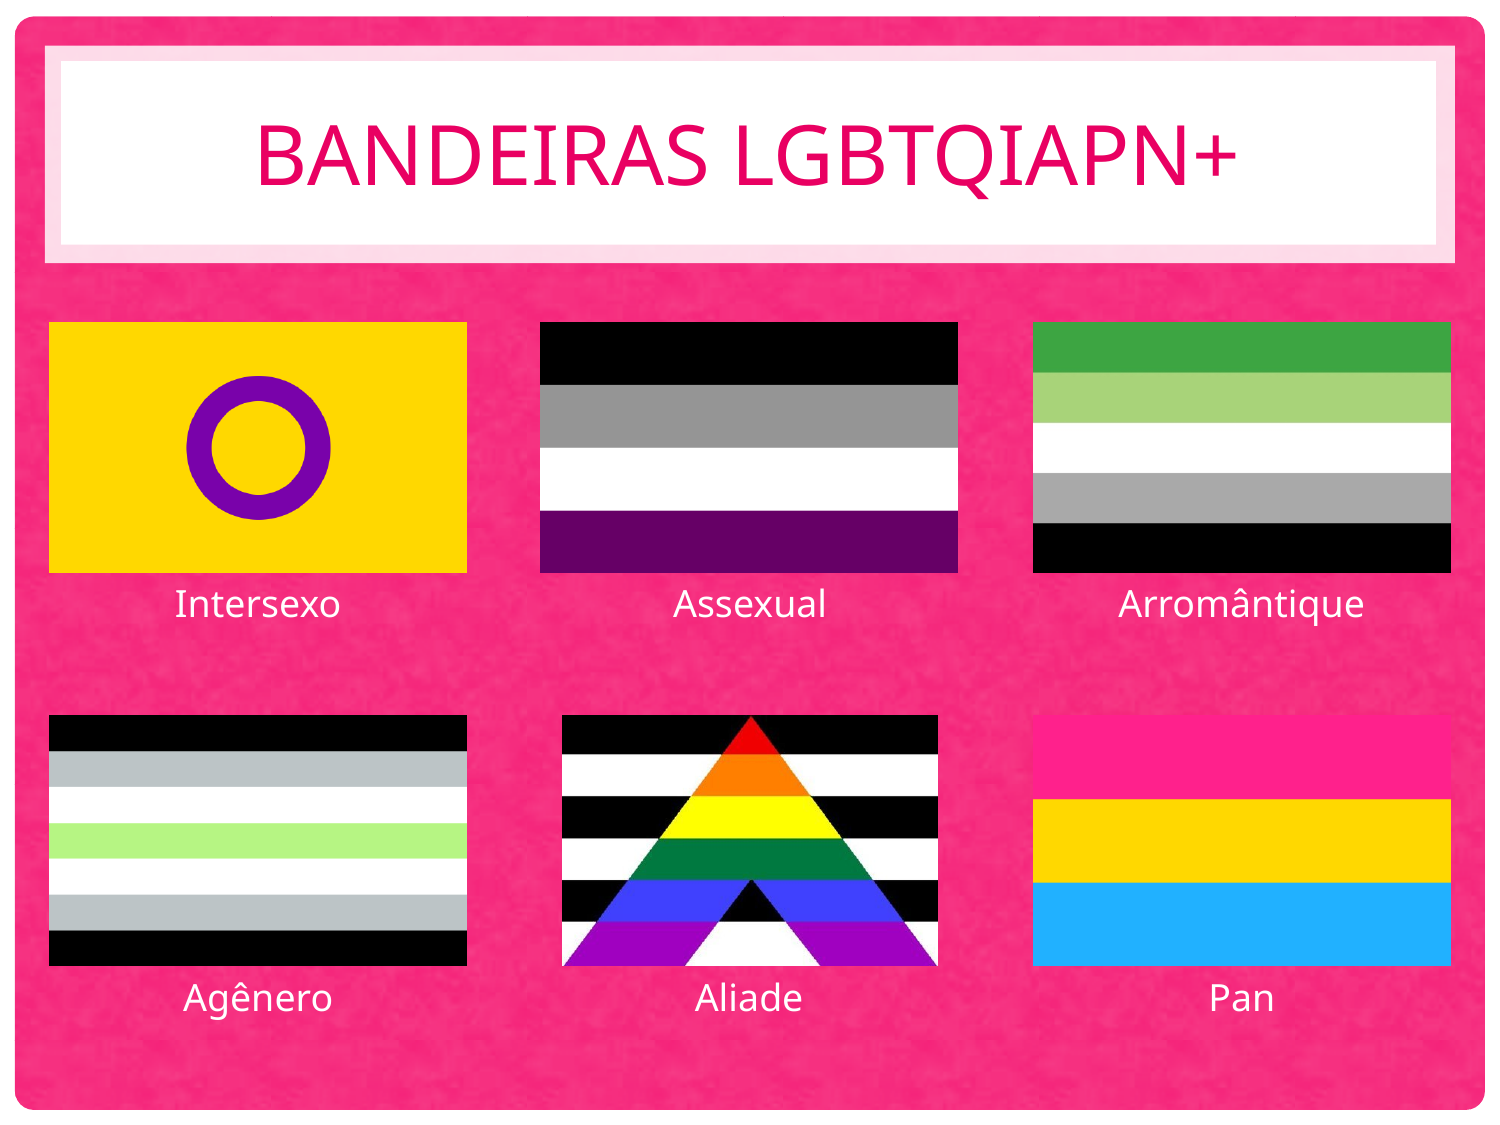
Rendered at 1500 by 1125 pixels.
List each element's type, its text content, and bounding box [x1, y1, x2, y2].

text_box Aliade [540, 966, 958, 1026]
text_box Assexual [540, 572, 960, 633]
text_box Agênero [49, 967, 467, 1026]
title Bandeiras LGBTQIAPN+ [69, 66, 1425, 238]
text_box Arromântique [1033, 573, 1451, 633]
text_box Pan [1033, 967, 1451, 1026]
text_box Intersexo [49, 573, 467, 633]
picture [14, 16, 1485, 1110]
